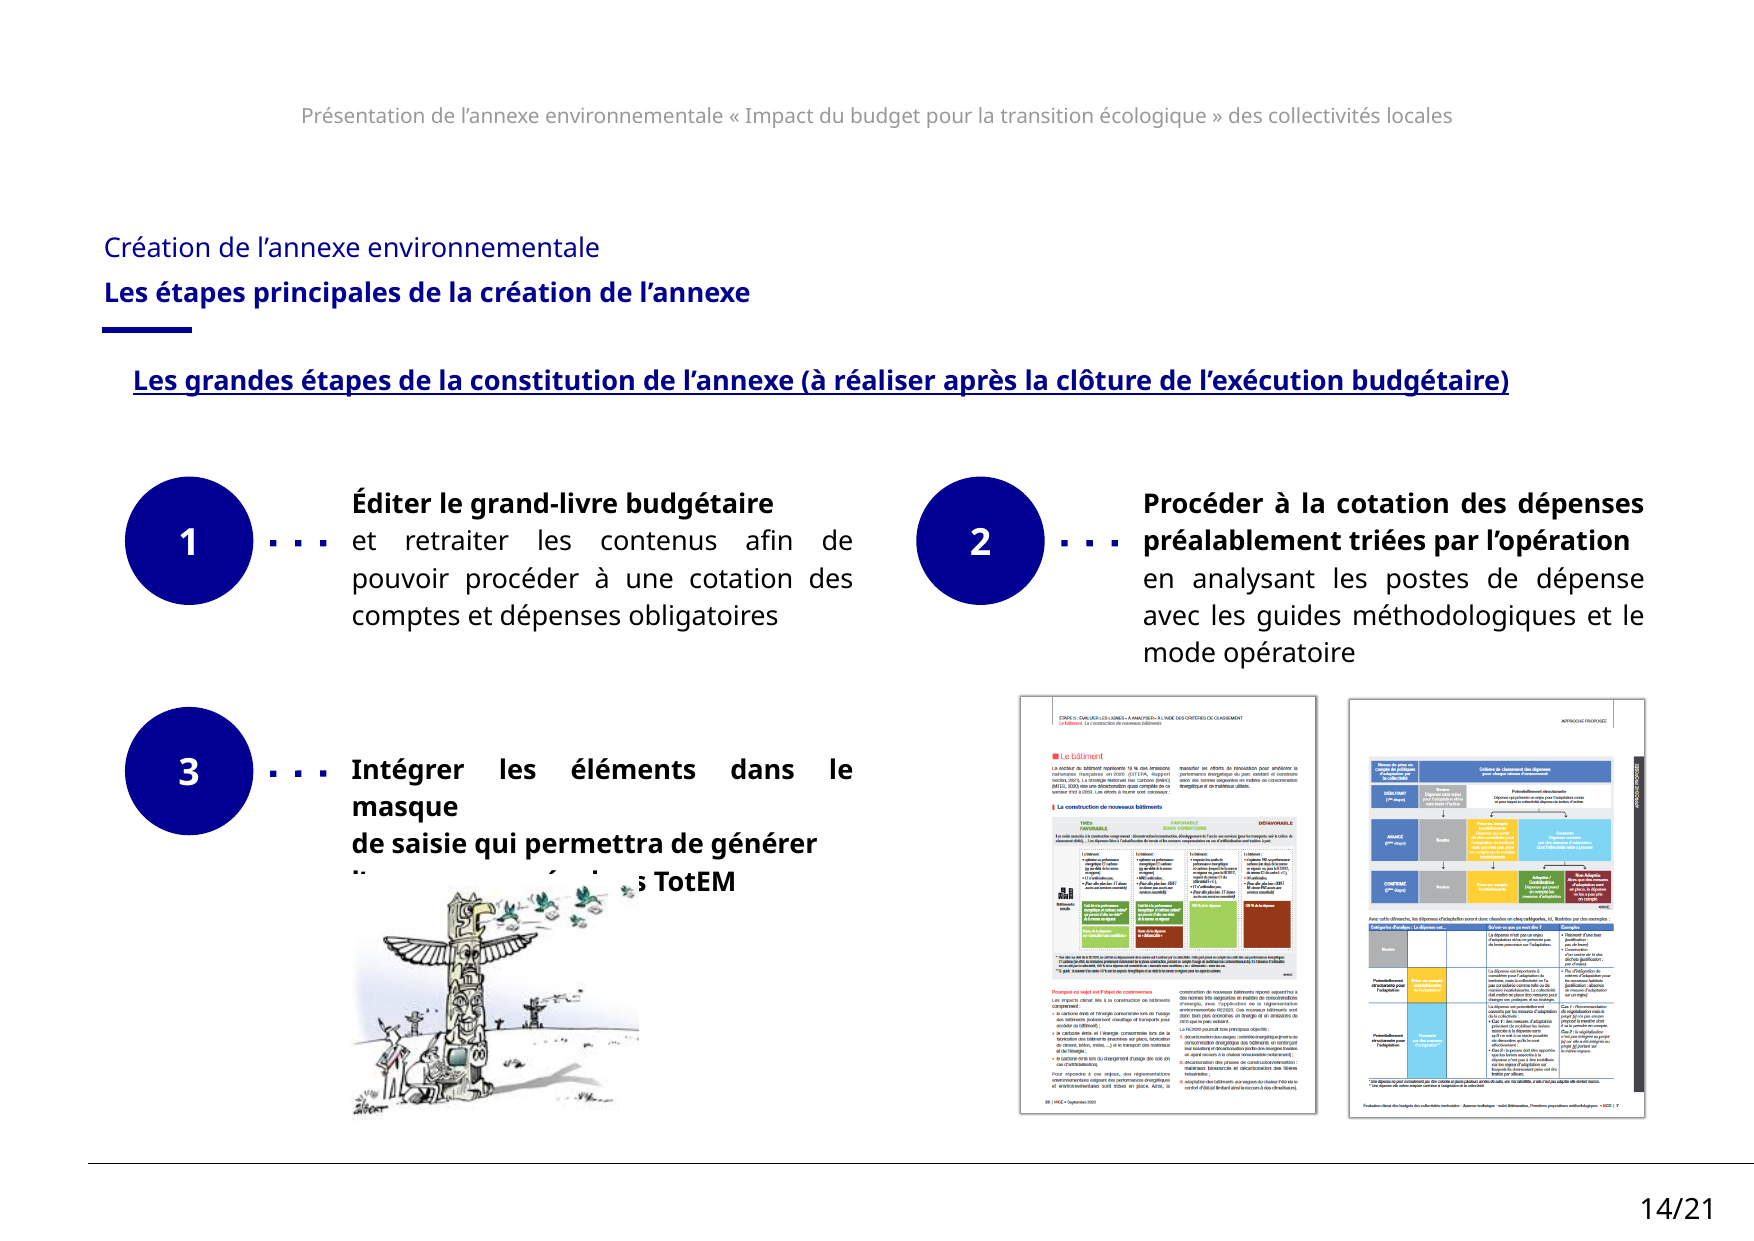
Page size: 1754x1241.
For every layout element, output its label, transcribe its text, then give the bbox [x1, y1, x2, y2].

text_box 1 [127, 502, 251, 578]
text_box [136, 578, 242, 605]
text_box [137, 706, 241, 733]
text_box Intégrer les éléments dans le masque de saisie qui permettra de générer l’annexe normée dans TotEM [336, 732, 869, 912]
text_box [928, 578, 1033, 605]
text_box 2 [918, 502, 1043, 578]
text_box <numéro>/21 [1515, 1181, 1732, 1237]
text_box Les grandes étapes de la constitution de l’annexe (à réaliser après la clôture de l’exécution budgétaire) [118, 354, 1648, 449]
text_box Procéder à la cotation des dépenses préalablement triées par l’opération en analysant les postes de dépense avec les guides méthodologiques et le mode opératoire [1127, 466, 1660, 684]
text_box 3 [127, 733, 251, 809]
text_box Éditer le grand-livre budgétaire et retraiter les contenus afin de pouvoir procéder à une cotation des comptes et dépenses obligatoires [336, 466, 869, 646]
picture [330, 874, 639, 1134]
text_box [138, 476, 241, 502]
text_box [929, 476, 1032, 502]
text_box Création de l’annexe environnementale Les étapes principales de la création de l’annexe [88, 208, 1489, 323]
text_box [137, 809, 241, 836]
picture [1350, 700, 1644, 1117]
picture [1021, 697, 1315, 1113]
text_box Présentation de l’annexe environnementale « Impact du budget pour la transition écologique » des collectivités locales [267, 82, 1487, 143]
